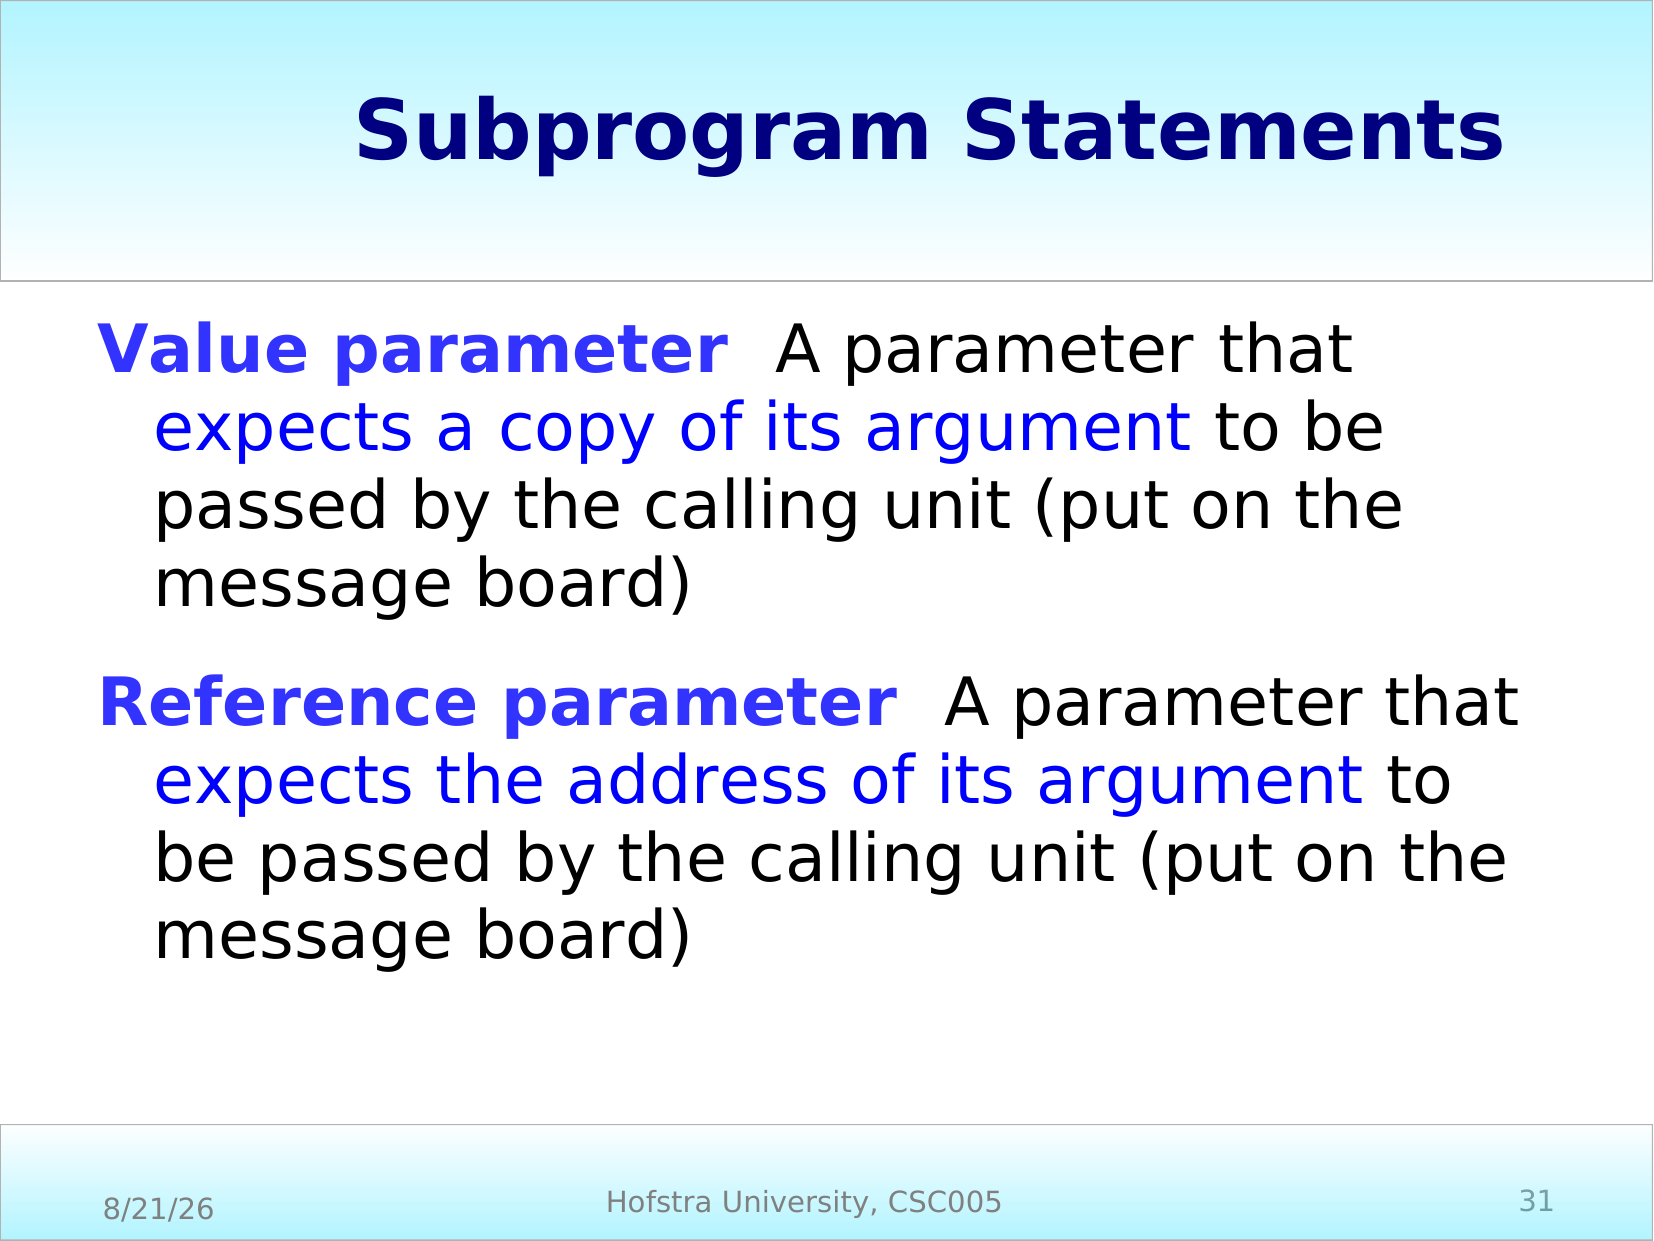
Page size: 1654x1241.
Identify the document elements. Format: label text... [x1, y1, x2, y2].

list Value parameter A parameter that expects a copy of its argument to be passed by the calling unit (put on the message board) Reference parameter A parameter that expects the address of its argument to be passed by the calling unit (put on the message board) [82, 303, 1571, 1160]
title Subprogram Statements [247, 27, 1612, 235]
